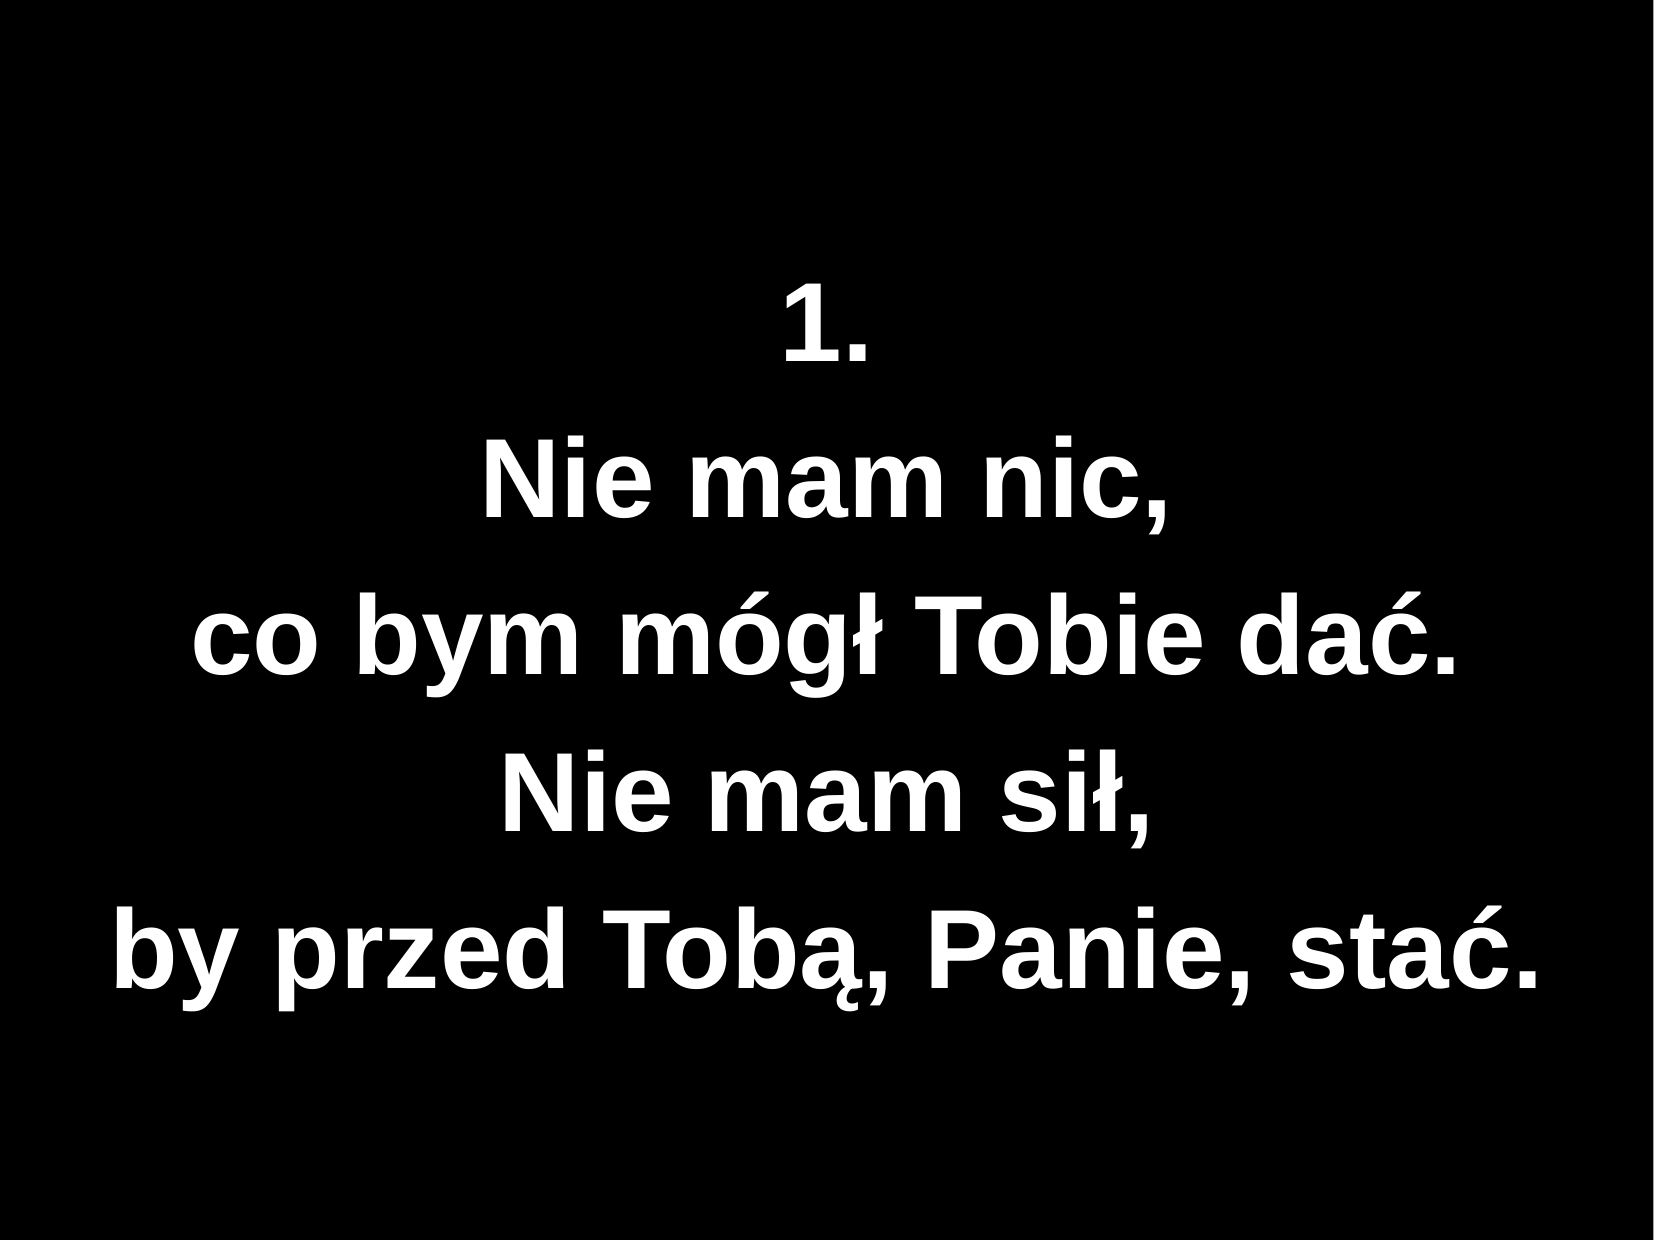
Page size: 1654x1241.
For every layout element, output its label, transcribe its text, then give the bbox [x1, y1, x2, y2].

subtitle 1. Nie mam nic, co bym mógł Tobie dać. Nie mam sił, by przed Tobą, Panie, stać. [0, 0, 1654, 1241]
